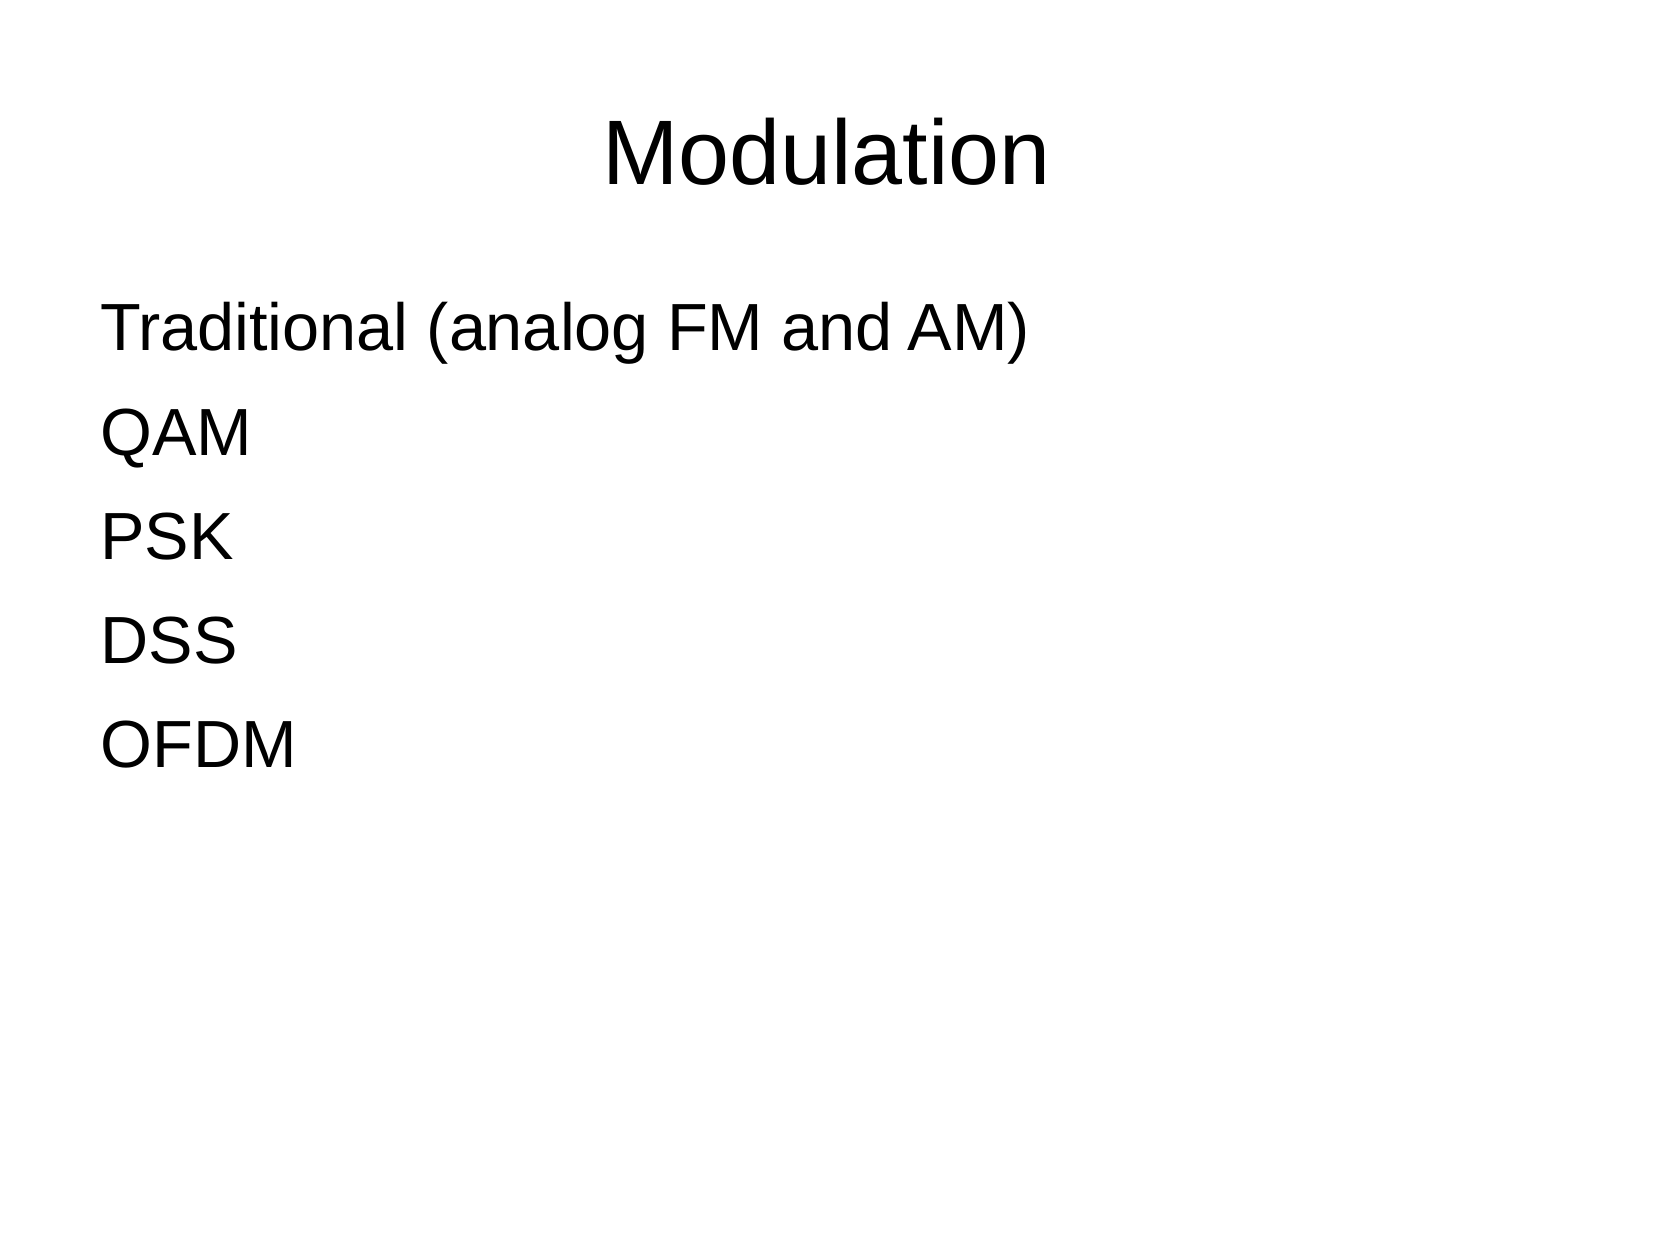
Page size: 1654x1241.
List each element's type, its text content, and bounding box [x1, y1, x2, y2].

title Modulation [82, 49, 1571, 257]
list Traditional (analog FM and AM) QAM PSK DSS OFDM [82, 290, 1571, 1094]
